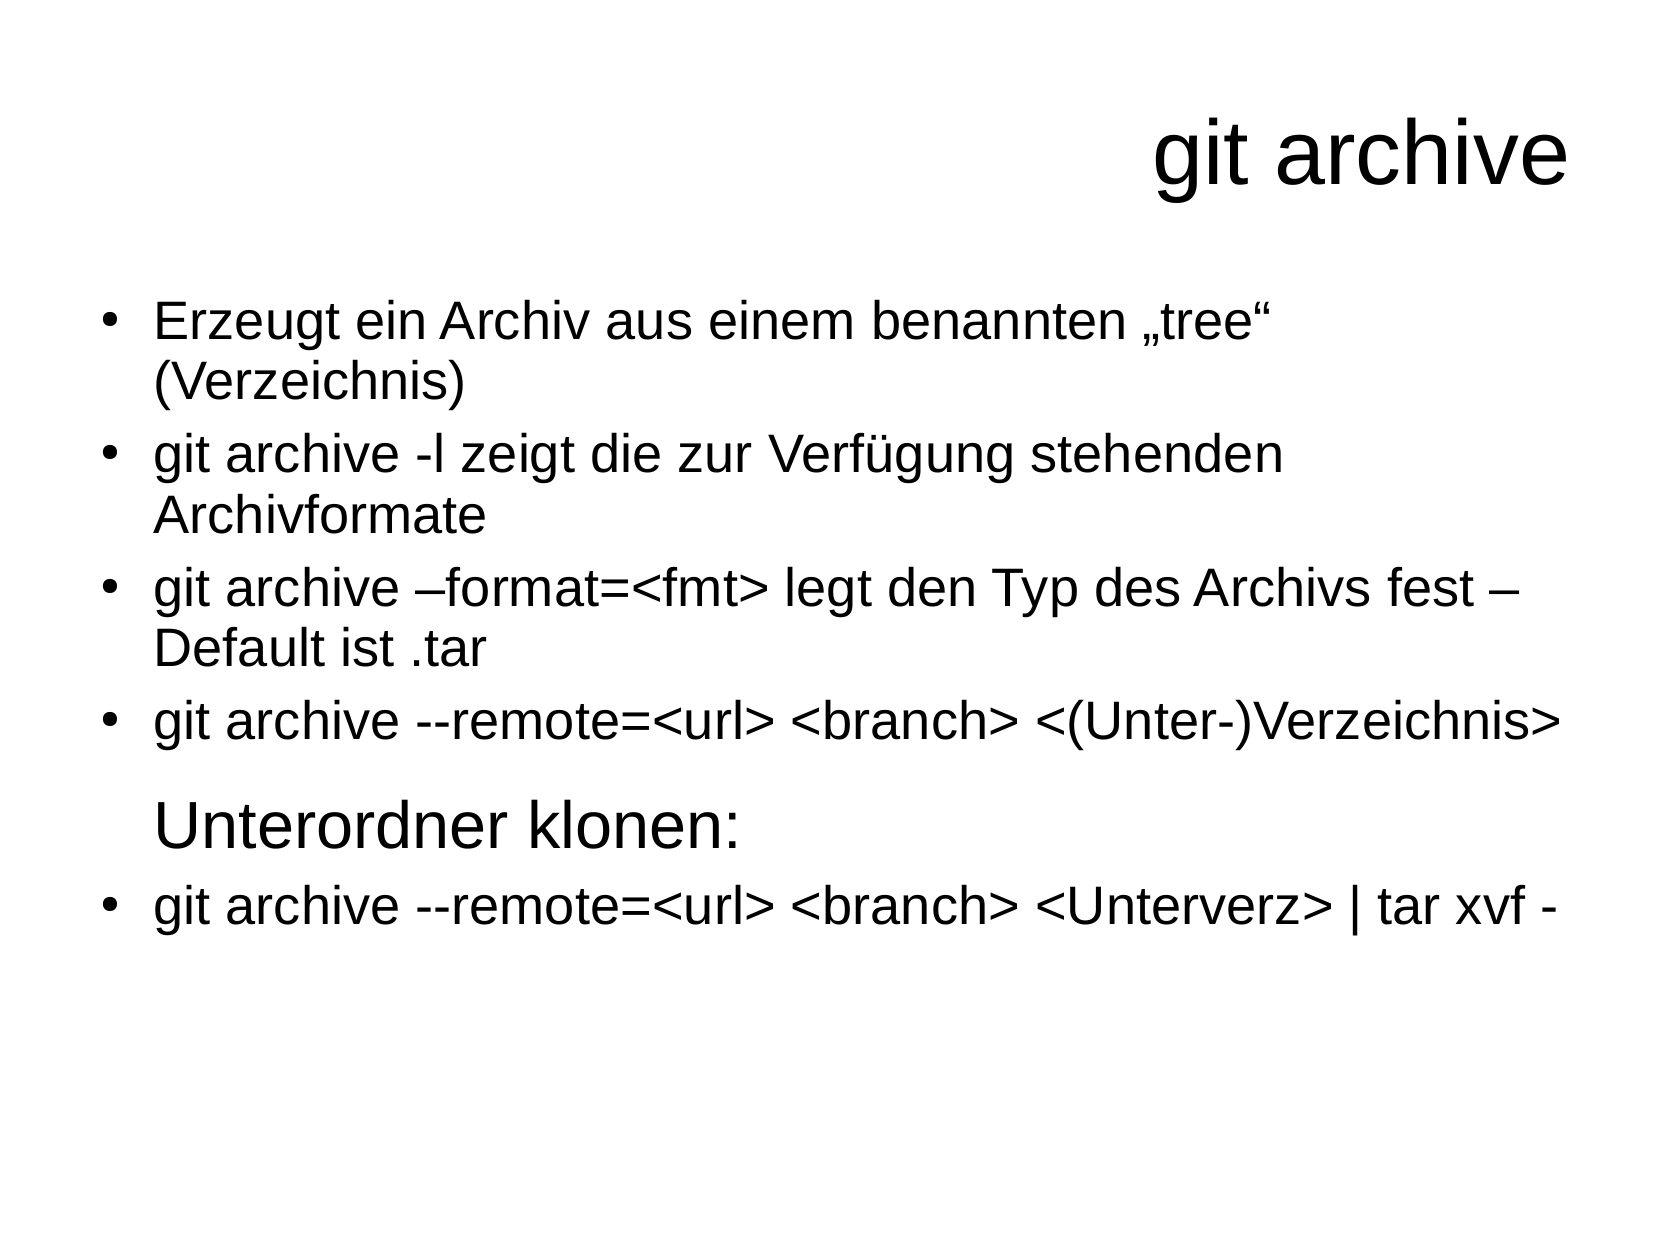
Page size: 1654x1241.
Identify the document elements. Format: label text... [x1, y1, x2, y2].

title git archive [82, 49, 1571, 257]
list Erzeugt ein Archiv aus einem benannten „tree“ (Verzeichnis) git archive -l zeigt die zur Verfügung stehenden Archivformate git archive –format=<fmt> legt den Typ des Archivs fest – Default ist .tar git archive --remote=<url> <branch> <(Unter-)Verzeichnis> Unterordner klonen: git archive --remote=<url> <branch> <Unterverz> | tar xvf - [82, 290, 1571, 1109]
